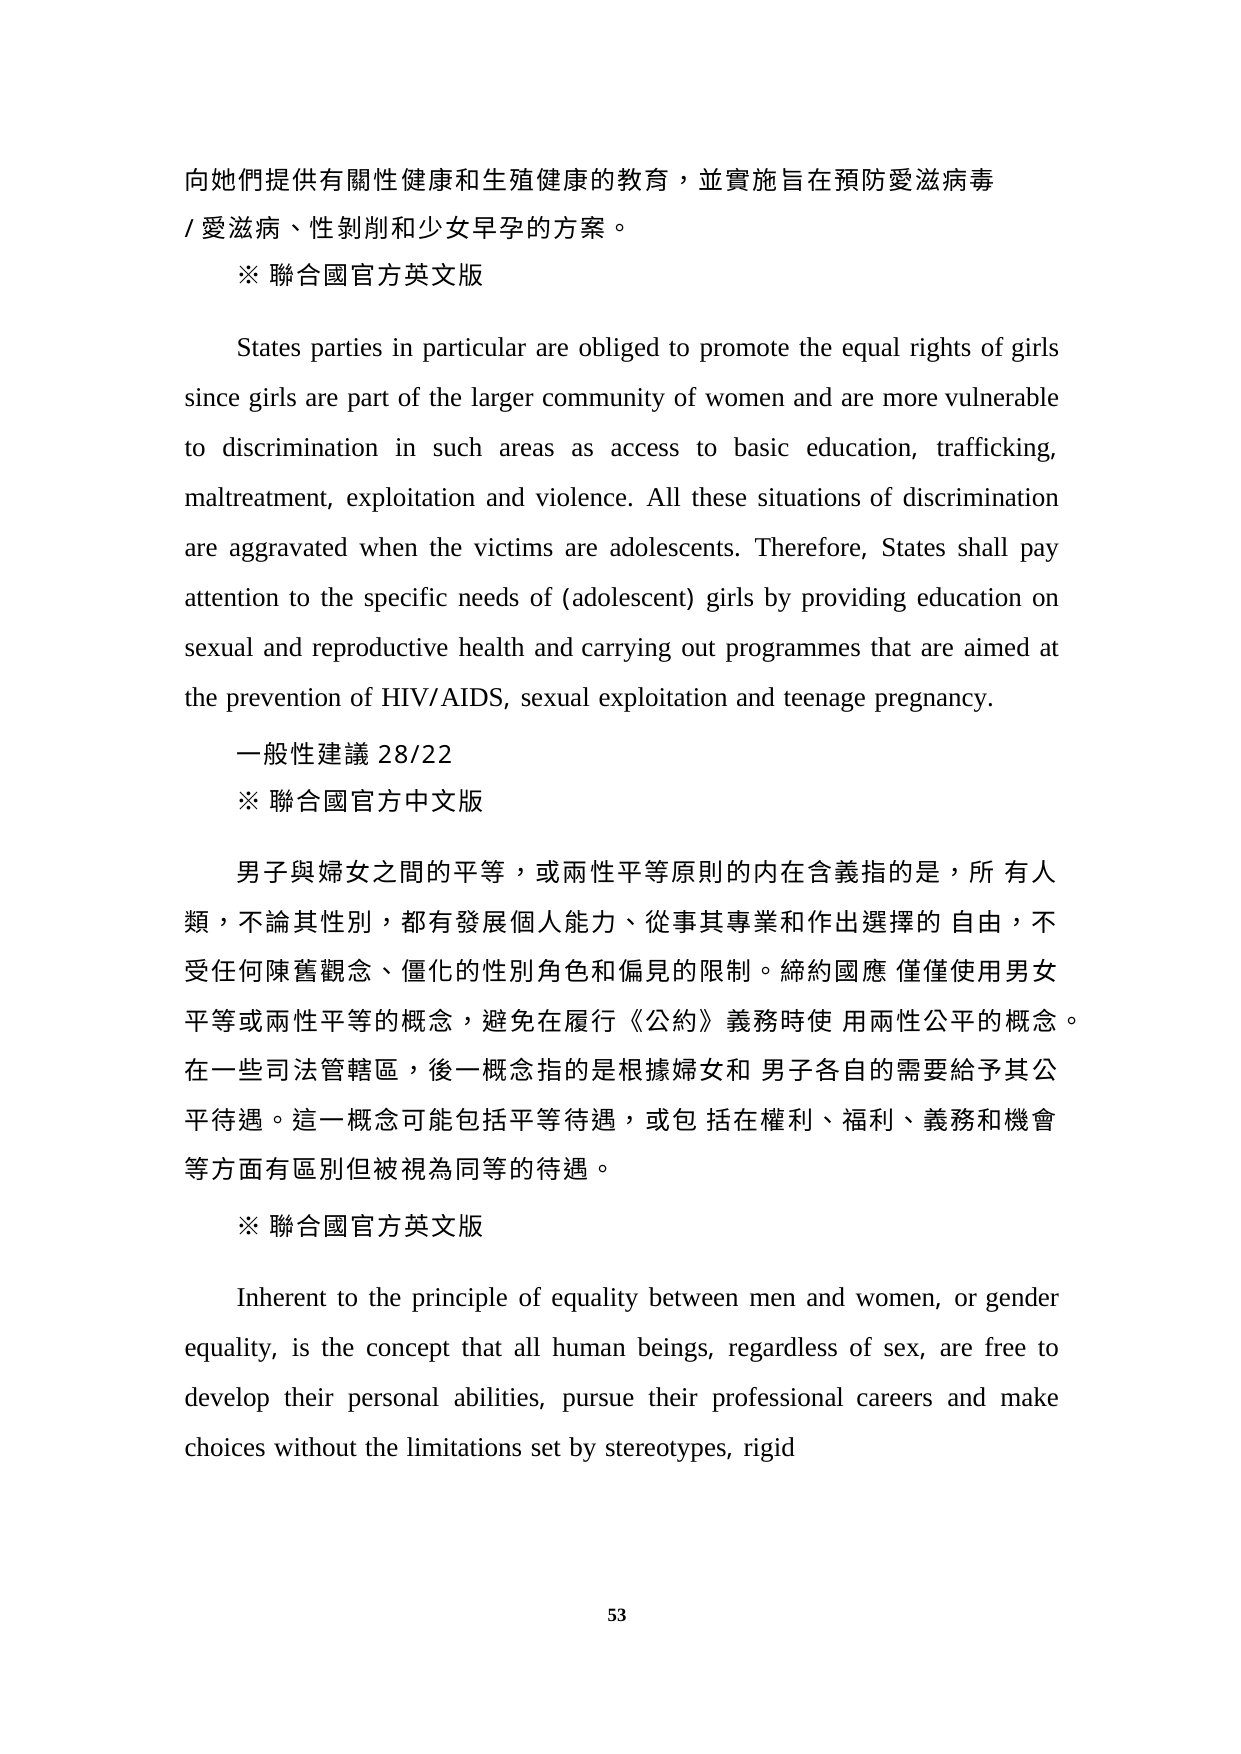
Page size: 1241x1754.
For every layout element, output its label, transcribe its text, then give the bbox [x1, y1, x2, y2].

text_box 向她們提供有關性健康和生殖健康的教育，並實施旨在預防愛滋病毒 /愛滋病、性剝削和少女早孕的方案。 ※聯合國官方英文版 States parties in particular are obliged to promote the equal rights of girls since girls are part of the larger community of women and are more vulnerable to discrimination in such areas as access to basic education, trafficking, maltreatment, exploitation and violence. All these situations of discrimination are aggravated when the victims are adolescents. Therefore, States shall pay attention to the specific needs of (adolescent) girls by providing education on sexual and reproductive health and carrying out programmes that are aimed at the prevention of HIV/AIDS, sexual exploitation and teenage pregnancy. 一般性建議28/22 ※聯合國官方中文版 男子與婦女之間的平等，或兩性平等原則的内在含義指的是，所 有人類，不論其性別，都有發展個人能力、從事其專業和作出選擇的 自由，不受任何陳舊觀念、僵化的性別角色和偏見的限制。締約國應 僅僅使用男女平等或兩性平等的概念，避免在履行《公約》義務時使 用兩性公平的概念。在一些司法管轄區，後一概念指的是根據婦女和 男子各自的需要給予其公平待遇。這一概念可能包括平等待遇，或包 括在權利、福利、義務和機會等方面有區別但被視為同等的待遇。 ※聯合國官方英文版 Inherent to the principle of equality between men and women, or gender equality, is the concept that all human beings, regardless of sex, are free to develop their personal abilities, pursue their professional careers and make choices without the limitations set by stereotypes, rigid [184, 165, 1059, 1550]
text_box 53 [607, 1603, 632, 1623]
